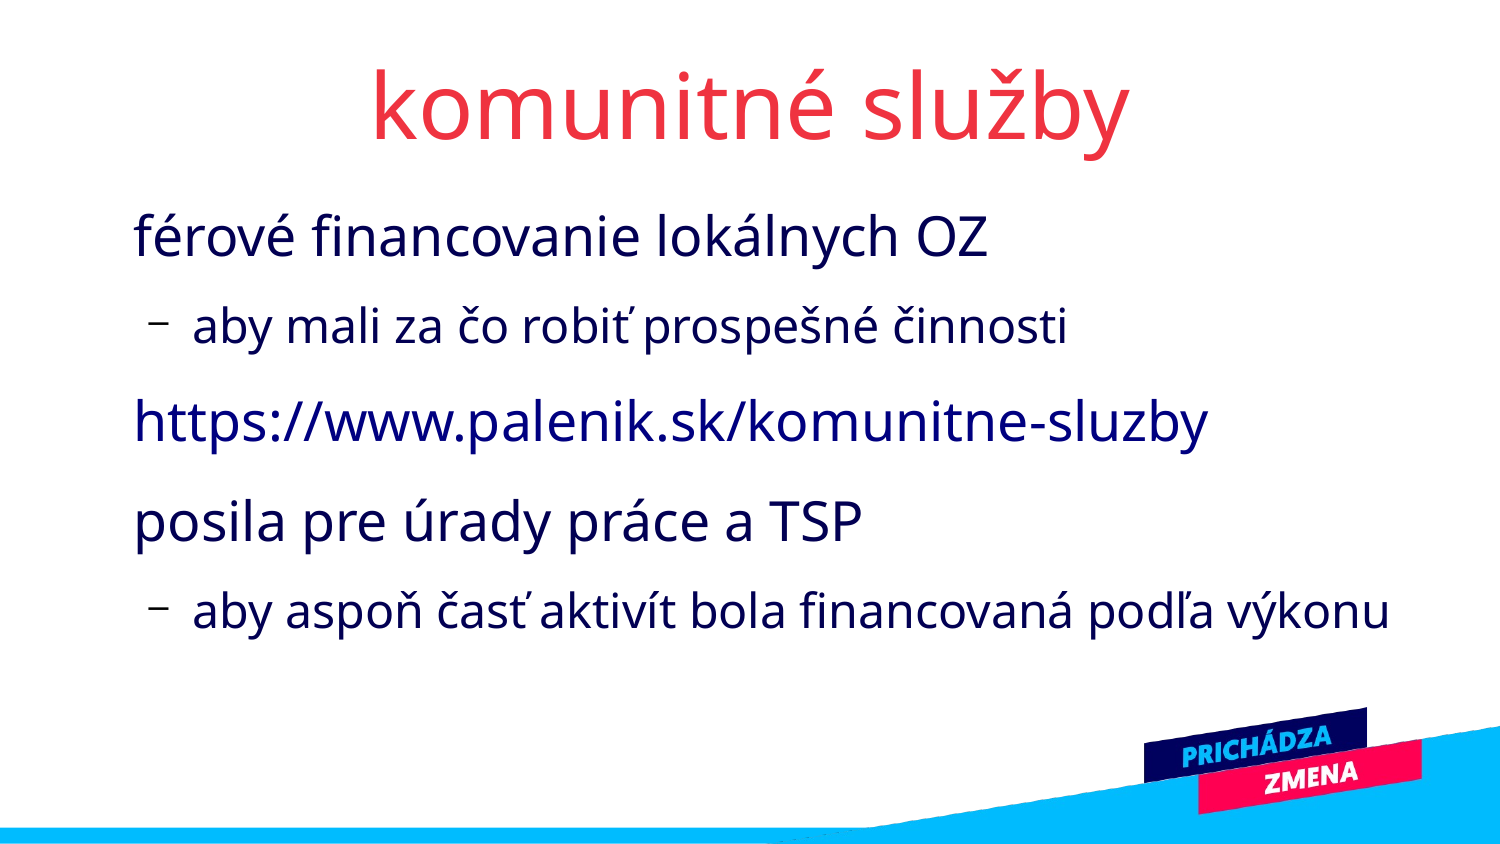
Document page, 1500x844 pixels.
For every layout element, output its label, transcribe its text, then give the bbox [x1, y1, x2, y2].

picture [765, 707, 1500, 828]
title komunitné služby [75, 33, 1425, 175]
list férové financovanie lokálnych OZ aby mali za čo robiť prospešné činnosti https://www.palenik.sk/komunitne-sluzby posila pre úrady práce a TSP aby aspoň časť aktivít bola financovaná podľa výkonu [75, 197, 1425, 687]
